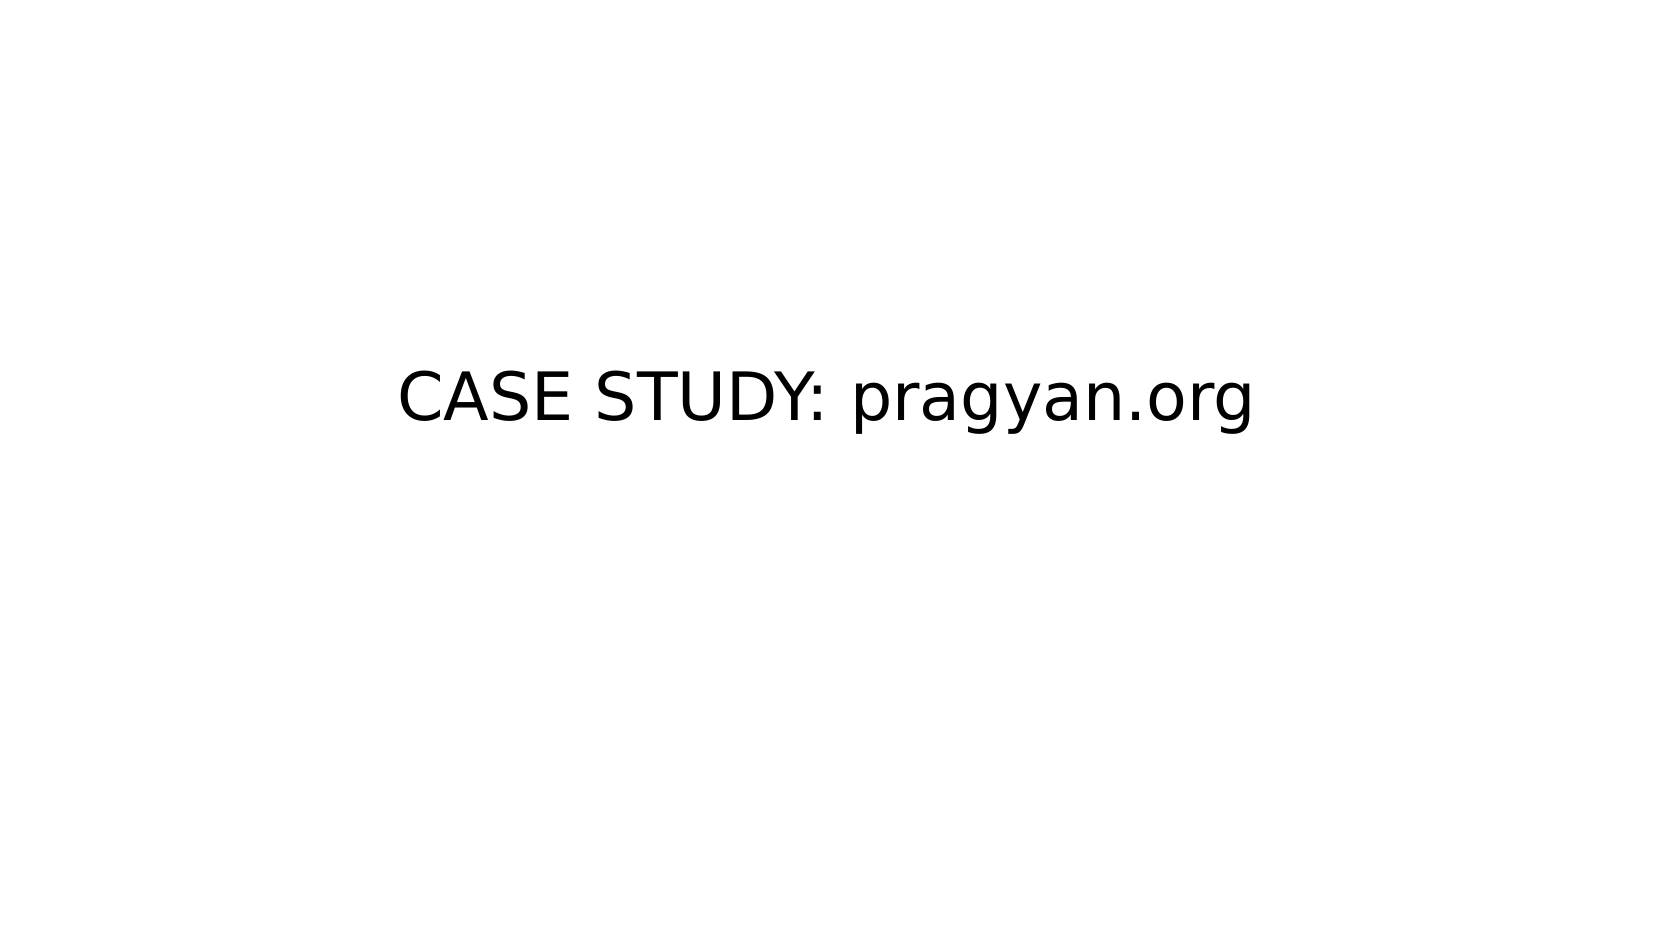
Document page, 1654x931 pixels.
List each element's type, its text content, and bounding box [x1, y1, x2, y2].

subtitle CASE STUDY: pragyan.org [82, 37, 1571, 757]
